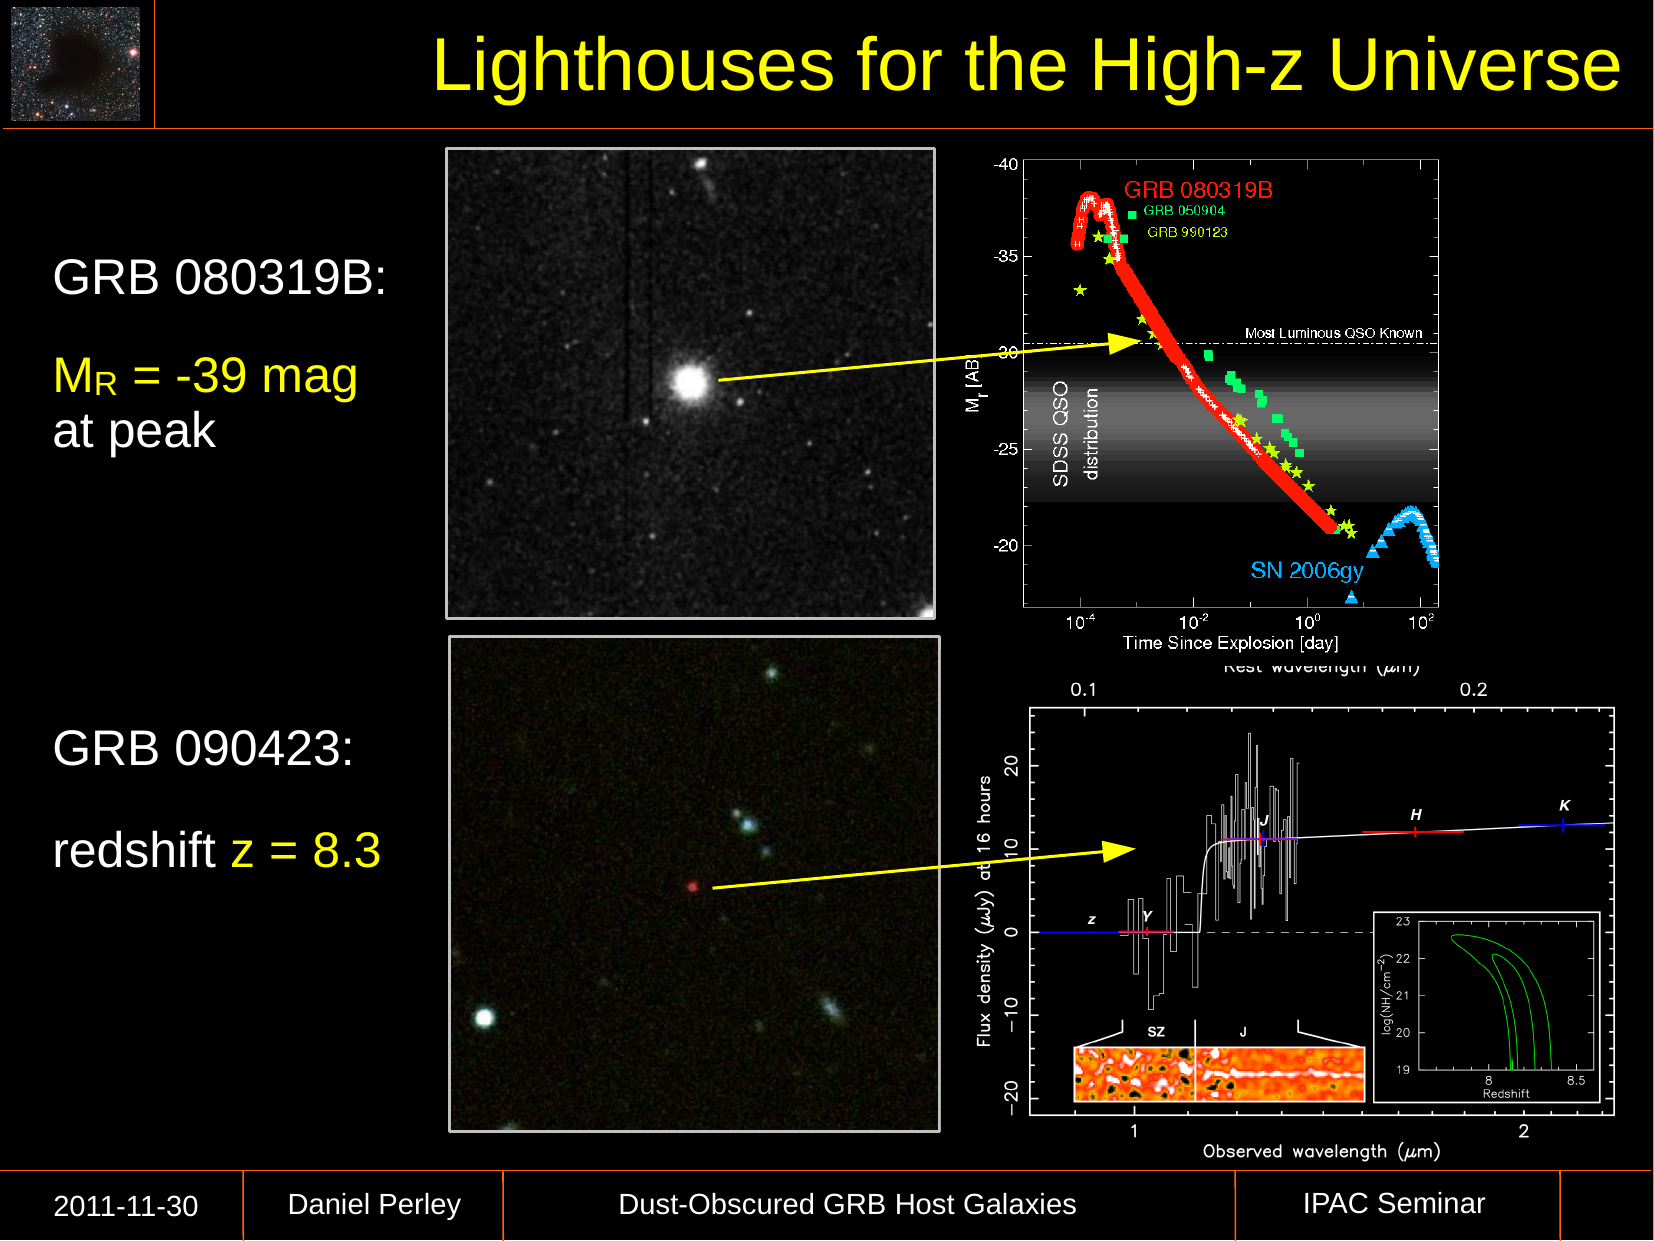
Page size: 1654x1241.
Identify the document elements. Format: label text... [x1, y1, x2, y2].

text_box [1340, 750, 1371, 840]
text_box GRB 090423: redshift z = 8.3 [37, 712, 413, 886]
title Lighthouses for the High-z Universe [300, 21, 1624, 108]
picture [11, 7, 140, 121]
picture [447, 150, 933, 617]
text_box GRB 080319B: MR = -39 mag at peak [37, 241, 413, 479]
picture [940, 135, 1630, 1164]
picture [450, 637, 939, 1130]
